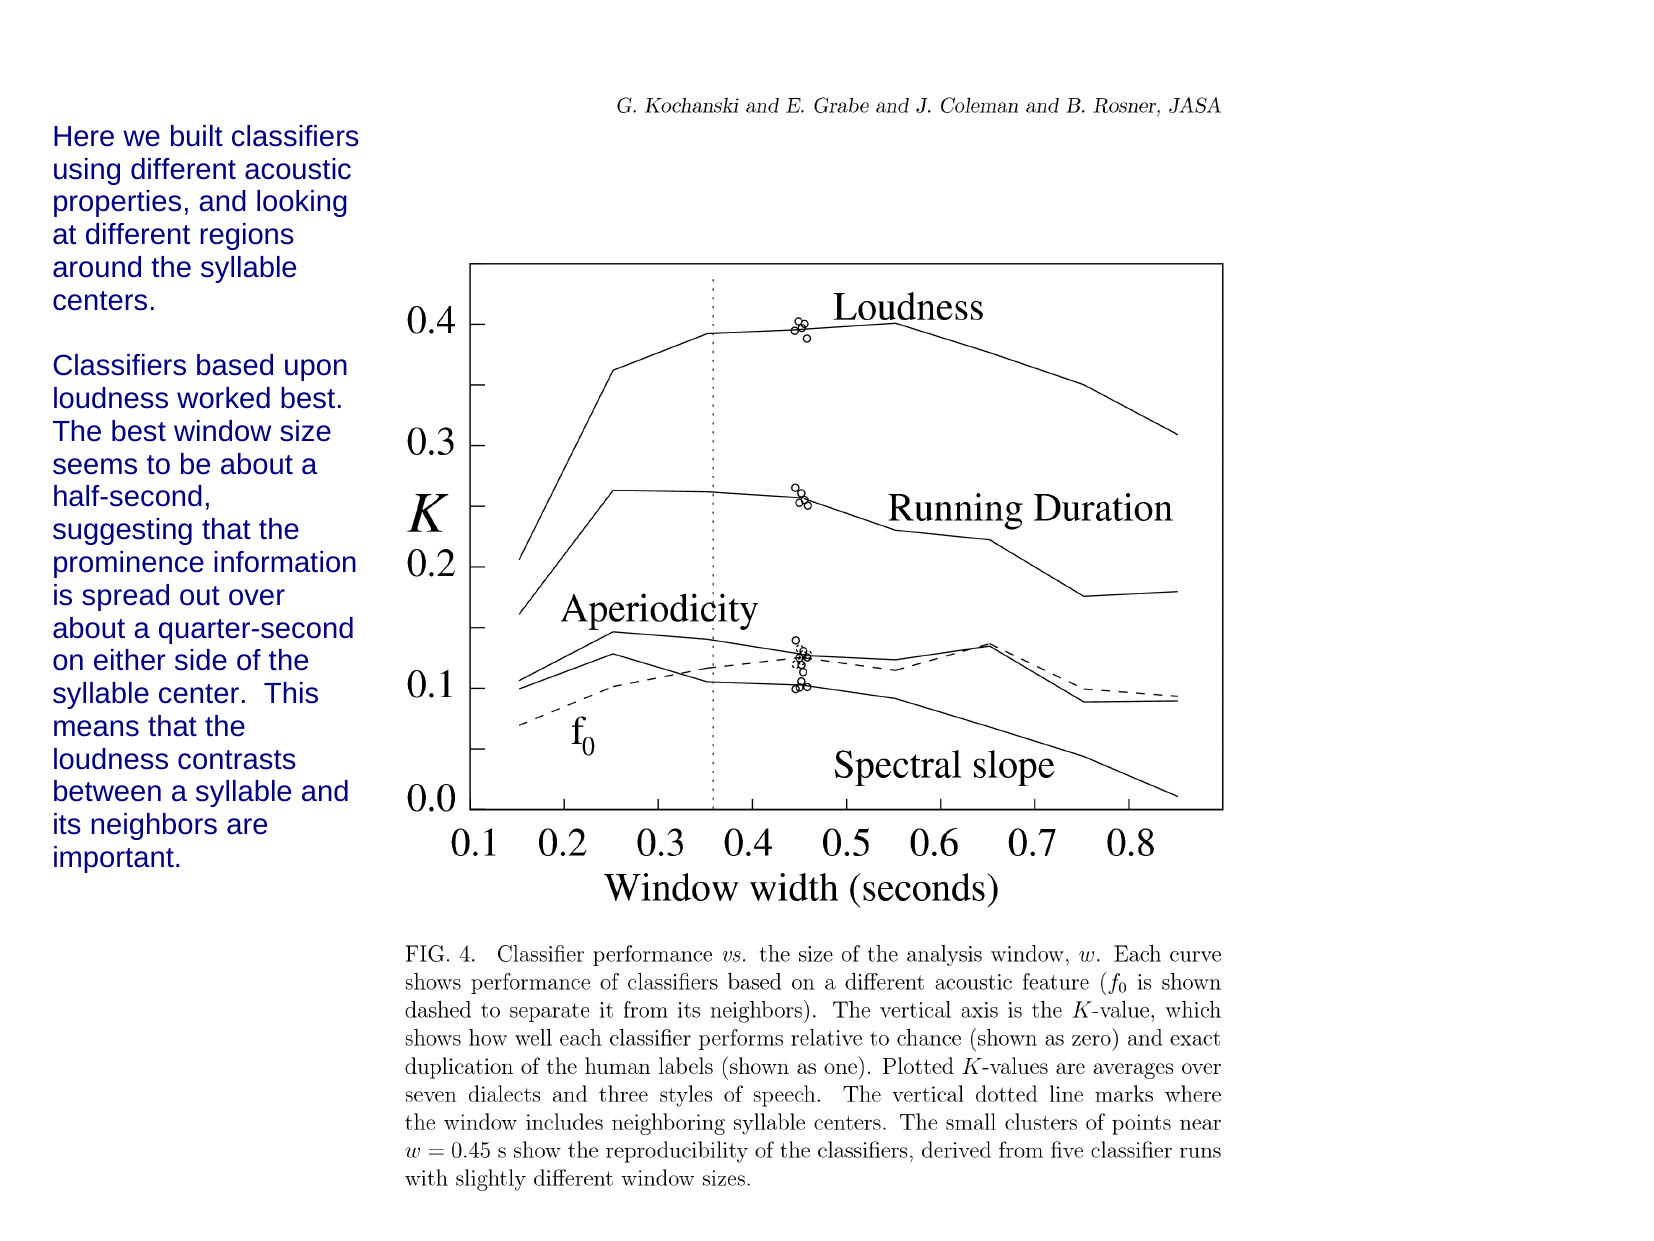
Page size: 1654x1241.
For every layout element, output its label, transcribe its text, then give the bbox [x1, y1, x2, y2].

picture [225, 0, 1388, 1241]
text_box Here we built classifiers using different acoustic properties, and looking at different regions around the syllable centers. Classifiers based upon loudness worked best. The best window size seems to be about a half-second, suggesting that the prominence information is spread out over about a quarter-second on either side of the syllable center. This means that the loudness contrasts between a syllable and its neighbors are important. [37, 112, 376, 882]
text_box [0, 112, 263, 170]
